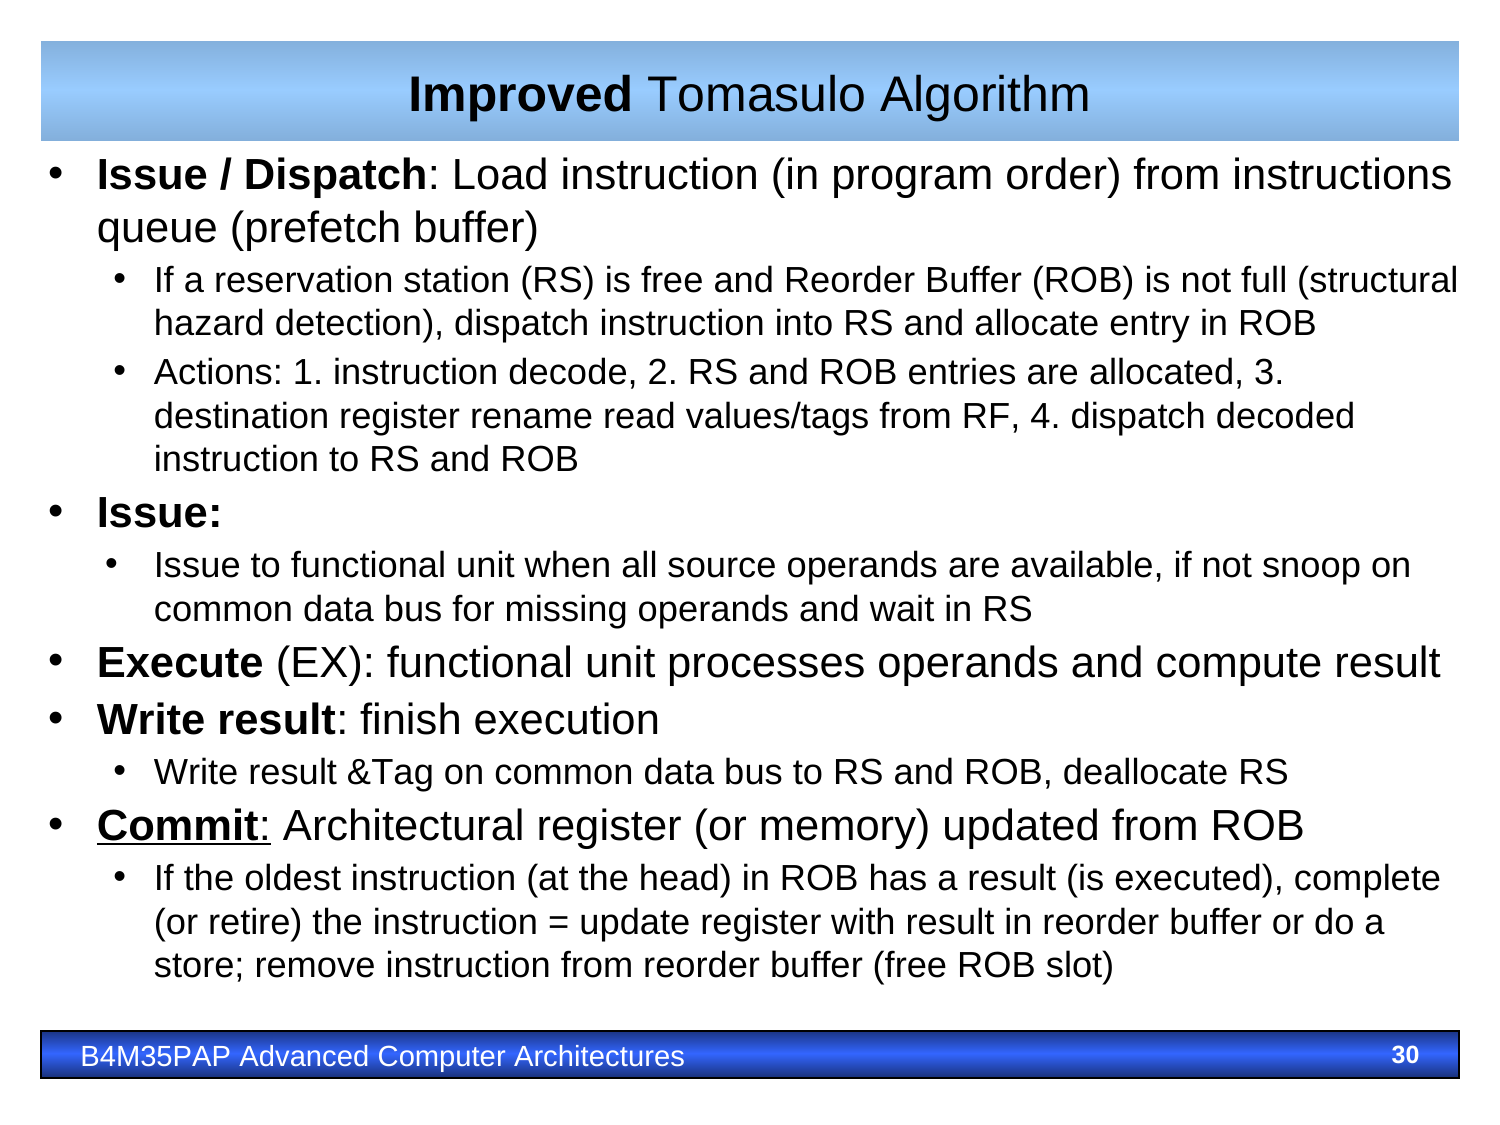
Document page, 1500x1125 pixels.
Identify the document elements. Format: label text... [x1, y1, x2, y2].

list Issue / Dispatch: Load instruction (in program order) from instructions queue (prefetch buffer) If a reservation station (RS) is free and Reorder Buffer (ROB) is not full (structural hazard detection), dispatch instruction into RS and allocate entry in ROB Actions: 1. instruction decode, 2. RS and ROB entries are allocated, 3. destination register rename read values/tags from RF, 4. dispatch decoded instruction to RS and ROB Issue: Issue to functional unit when all source operands are available, if not snoop on common data bus for missing operands and wait in RS Execute (EX): functional unit processes operands and compute result Write result: finish execution Write result &Tag on common data bus to RS and ROB, deallocate RS Commit: Architectural register (or memory) updated from ROB If the oldest instruction (at the head) in ROB has a result (is executed), complete (or retire) the instruction = update register with result in reorder buffer or do a store; remove instruction from reorder buffer (free ROB slot) [42, 140, 1468, 1027]
title Improved Tomasulo Algorithm [41, 41, 1459, 141]
